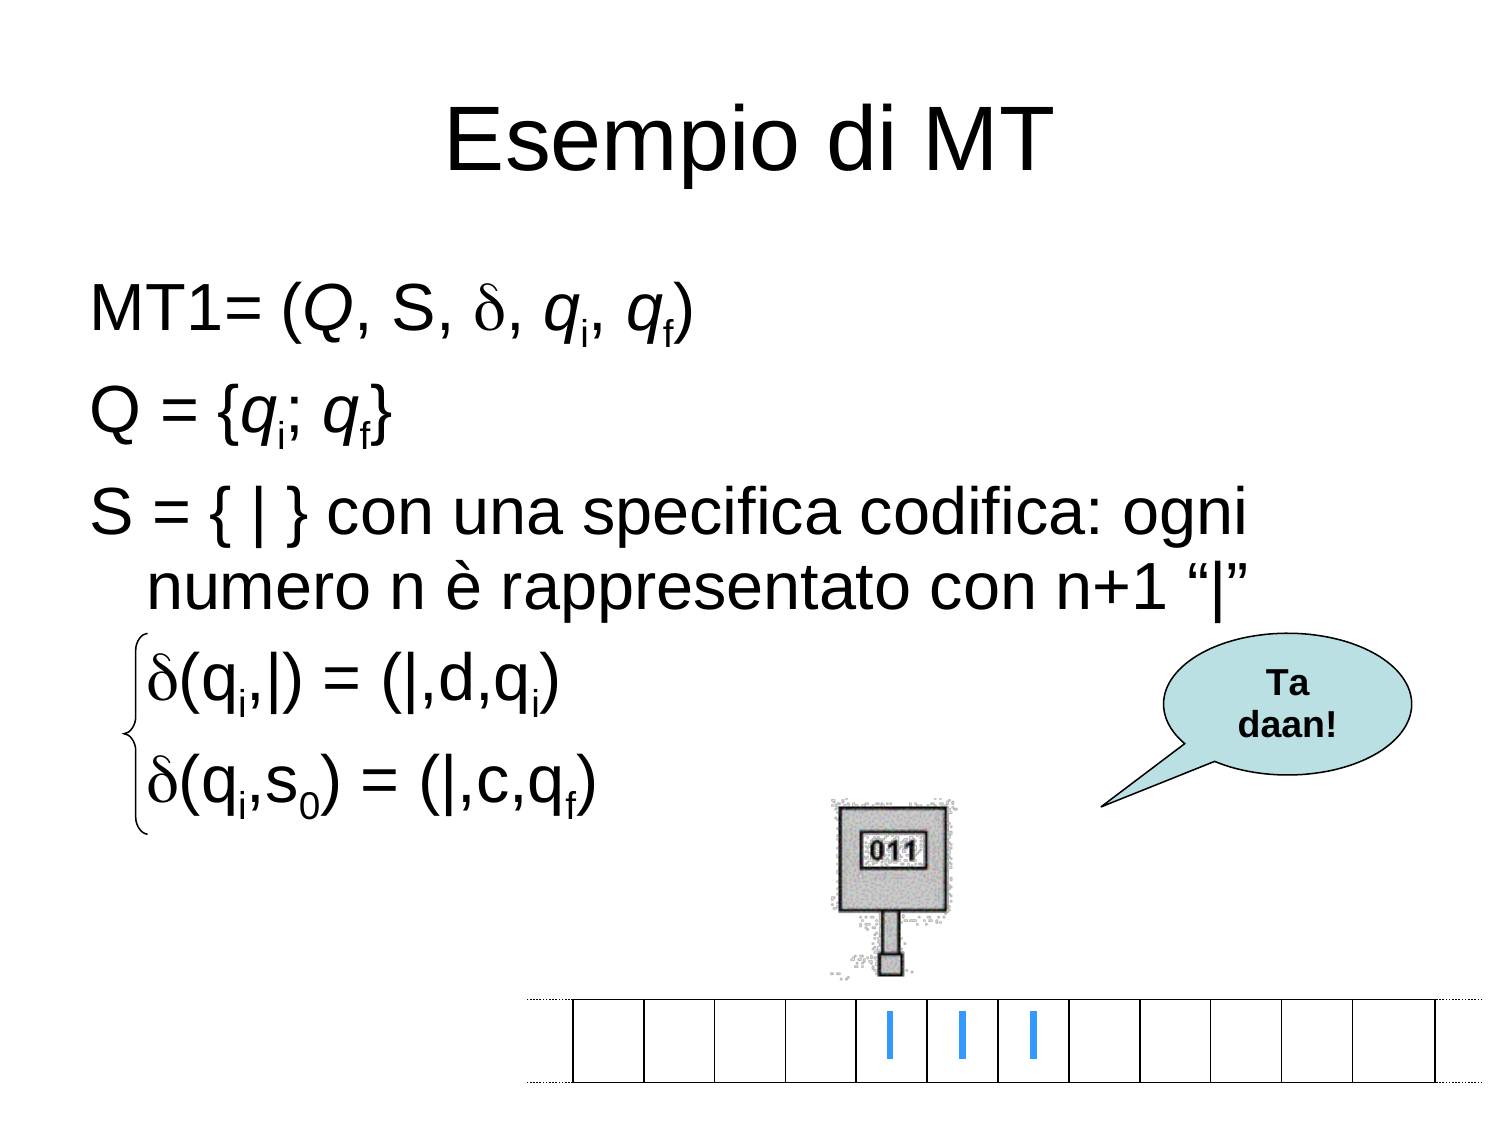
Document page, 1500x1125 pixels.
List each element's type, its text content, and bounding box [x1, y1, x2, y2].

list MT1= (Q, S, , qi, qf) Q = {qi; qf} S = { | } con una specifica codifica: ogni numero n è rappresentato con n+1 “|” (qi,|) = (|,d,qi) (qi,s0) = (|,c,qf) [75, 262, 1426, 1006]
text_box Ta daan! [1100, 633, 1412, 807]
picture [830, 798, 963, 991]
title Esempio di MT [75, 45, 1426, 233]
